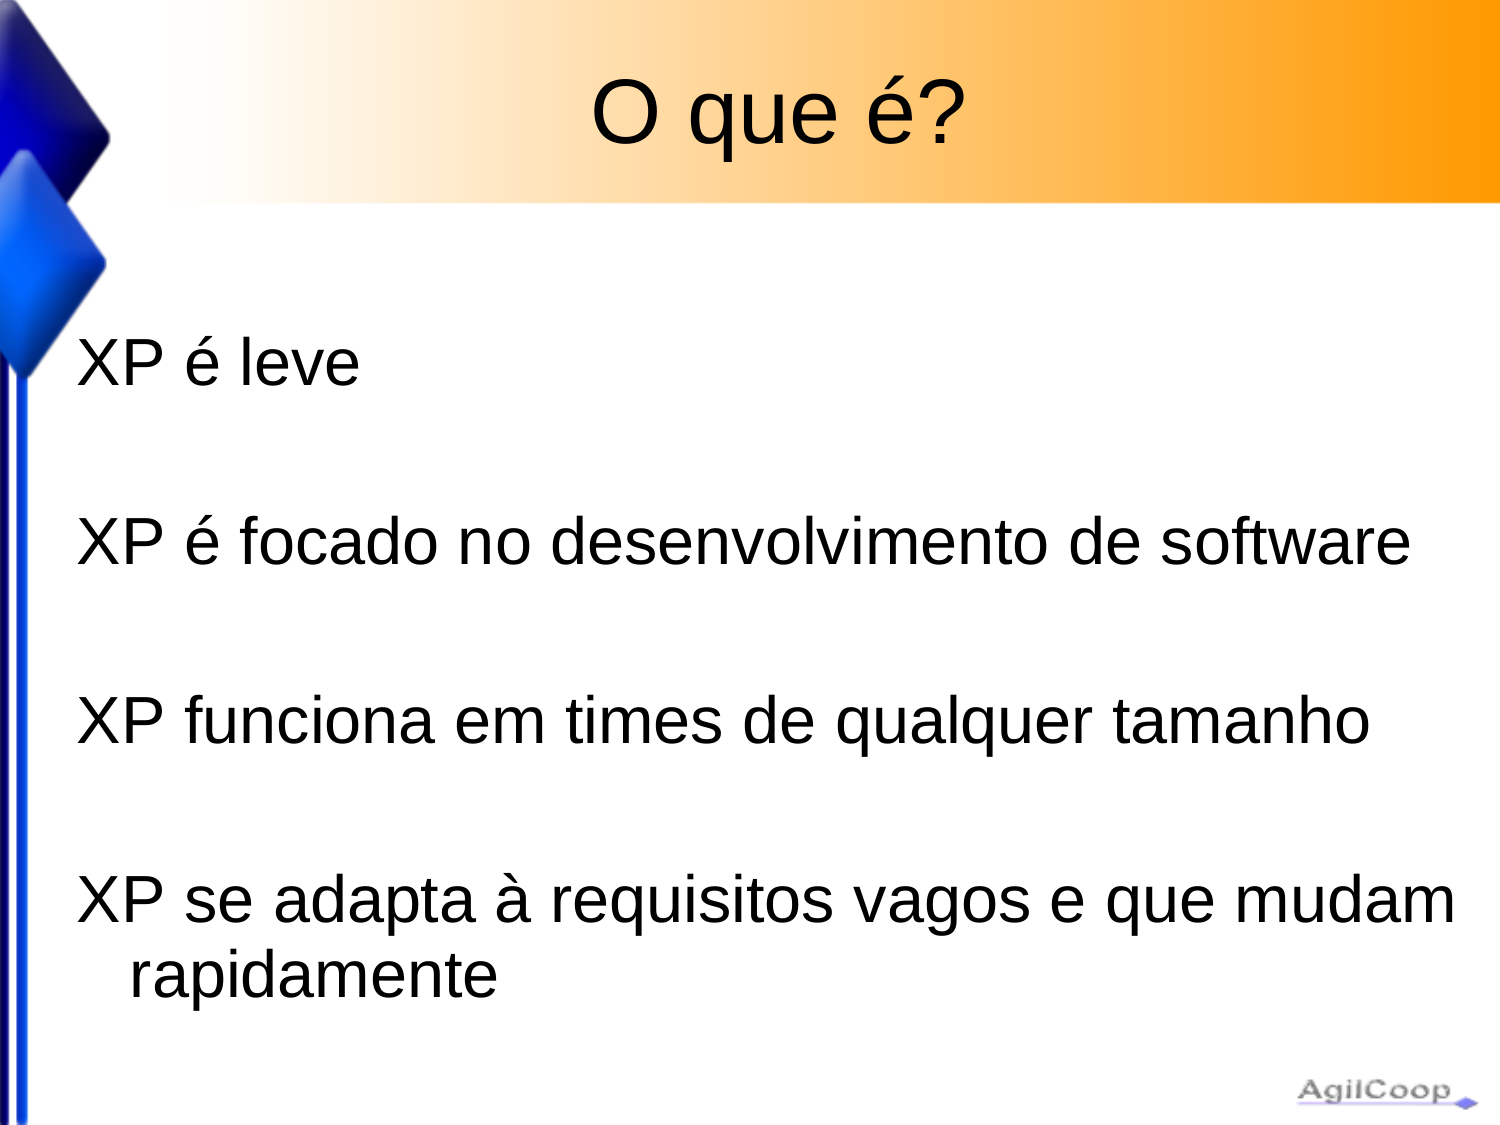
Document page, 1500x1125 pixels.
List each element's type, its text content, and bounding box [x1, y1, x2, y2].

list XP é leve XP é focado no desenvolvimento de software XP funciona em times de qualquer tamanho XP se adapta à requisitos vagos e que mudam rapidamente [59, 324, 1477, 1028]
picture [0, 0, 1500, 1125]
title O que é? [82, 8, 1477, 216]
